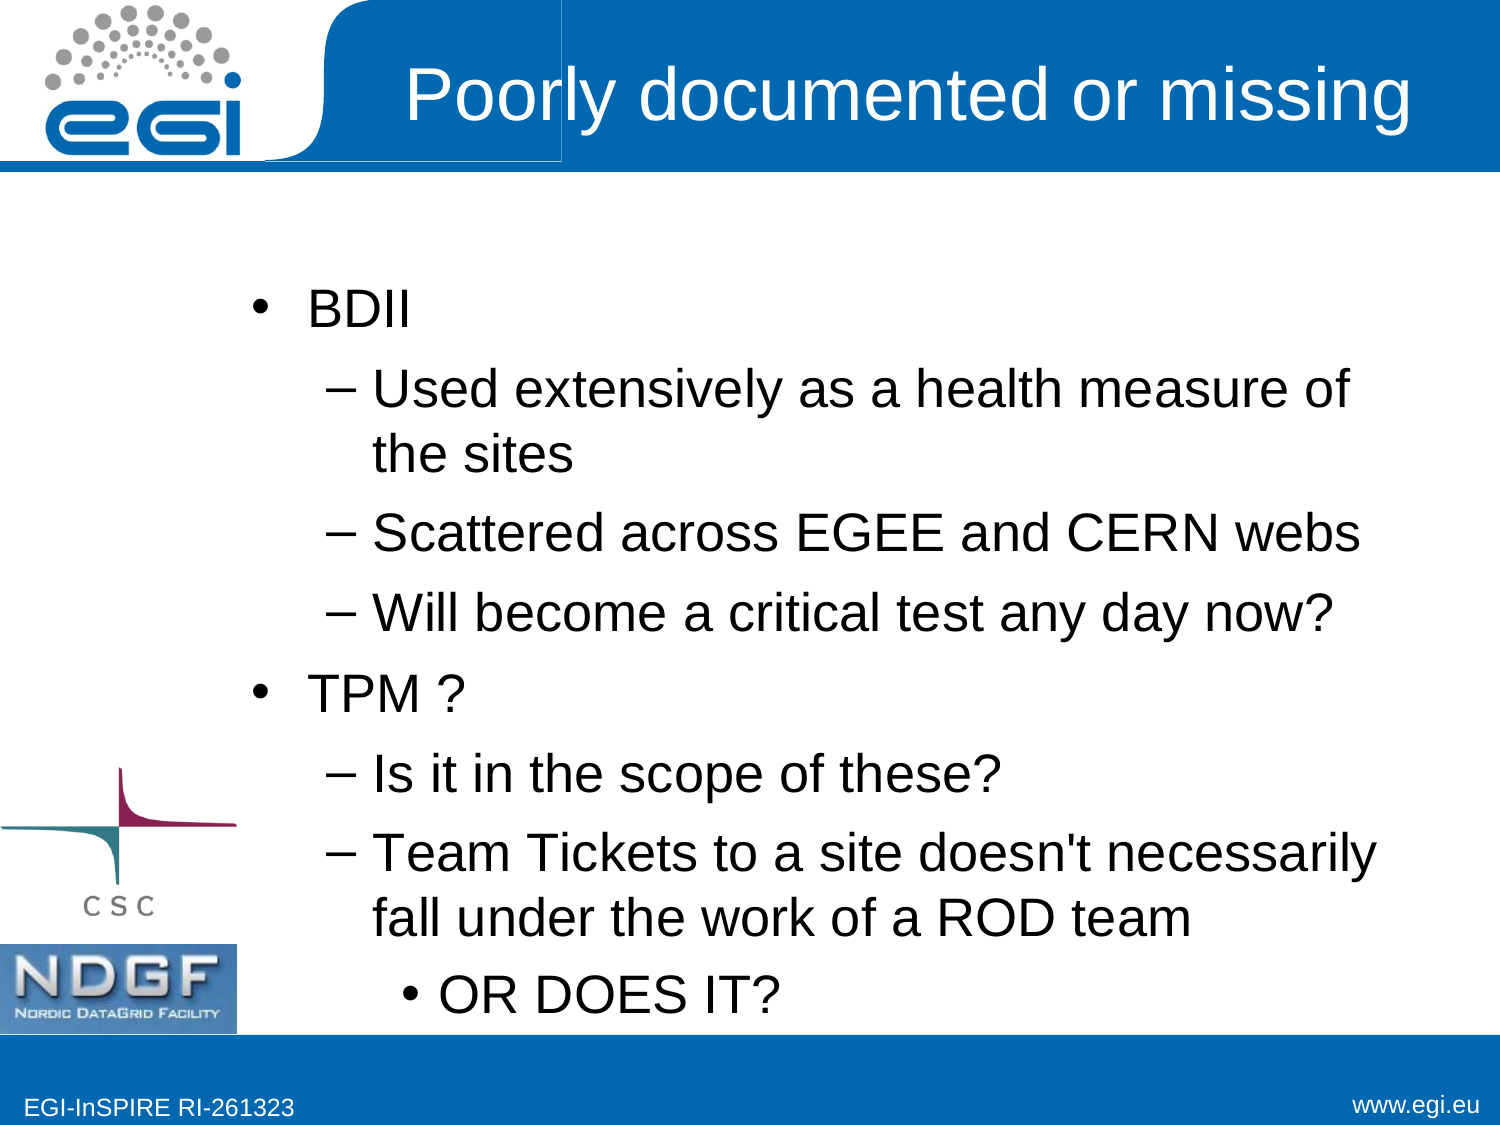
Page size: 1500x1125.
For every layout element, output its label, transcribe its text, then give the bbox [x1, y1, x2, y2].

list BDII Used extensively as a health measure of the sites Scattered across EGEE and CERN webs Will become a critical test any day now? TPM ? Is it in the scope of these? Team Tickets to a site doesn't necessarily fall under the work of a ROD team OR DOES IT? [236, 265, 1418, 1115]
picture [0, 767, 236, 916]
picture [0, 944, 236, 1034]
picture [0, 0, 265, 161]
title Poorly documented or missing [348, 0, 1471, 216]
